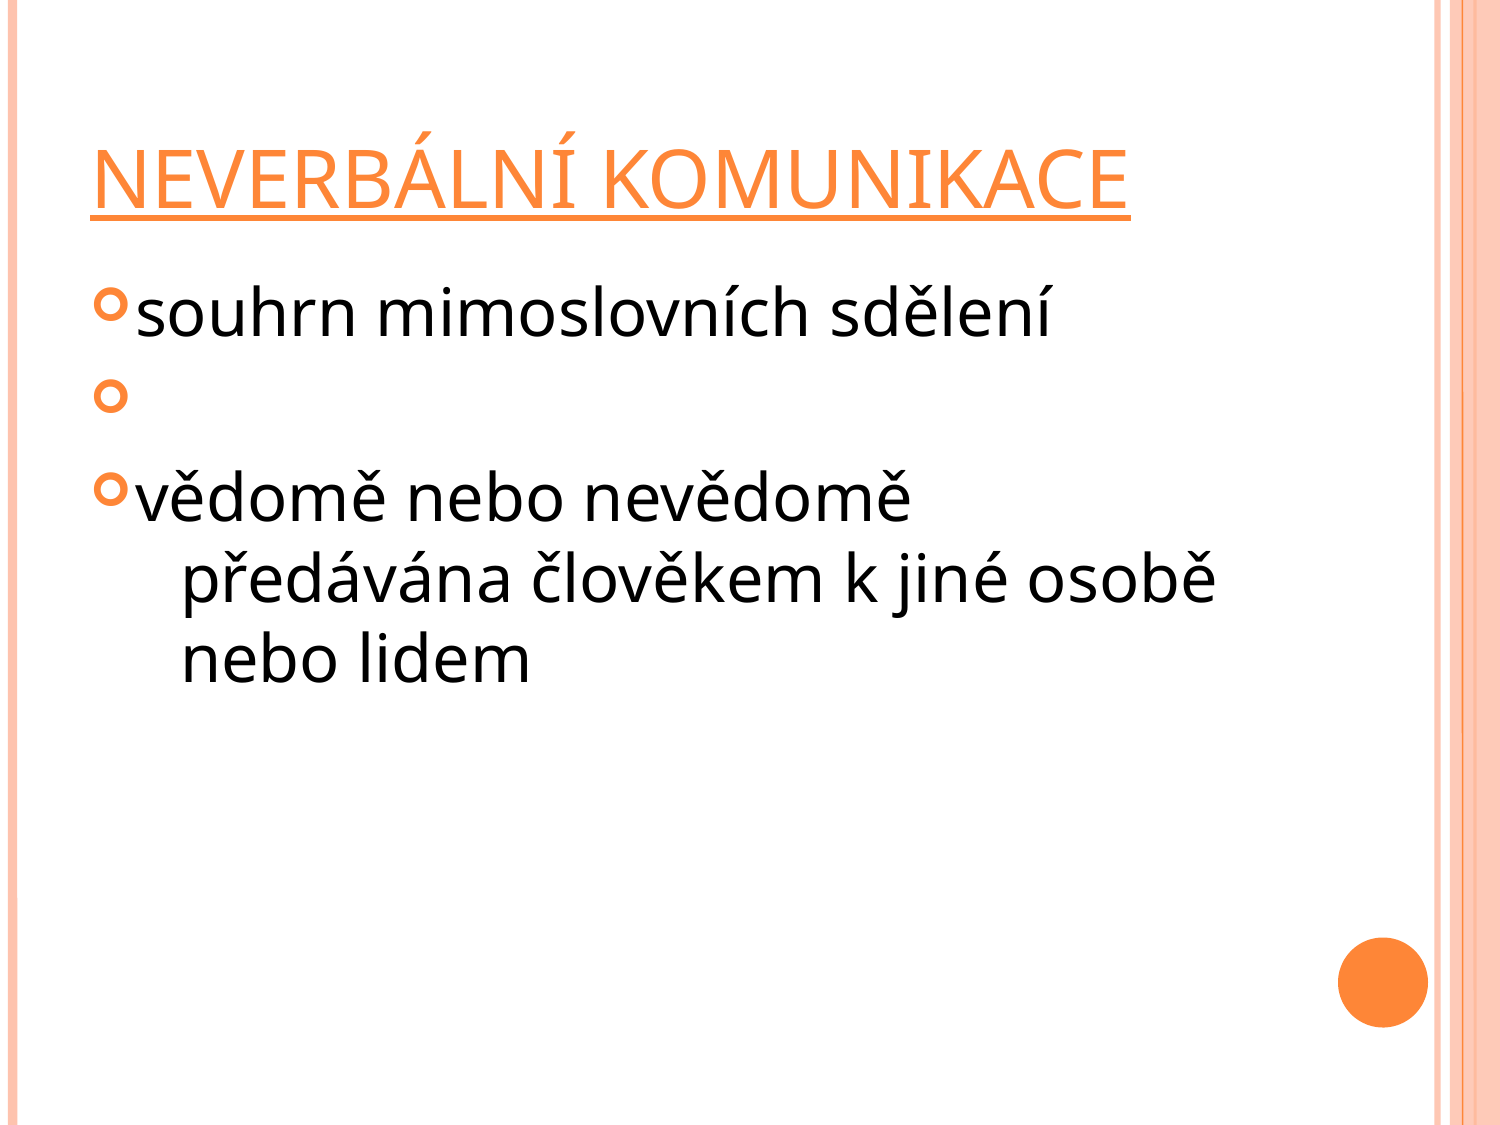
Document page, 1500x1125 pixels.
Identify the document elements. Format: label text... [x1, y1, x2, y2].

list souhrn mimoslovních sdělení vědomě nebo nevědomě předávána člověkem k jiné osobě nebo lidem [75, 262, 1300, 1062]
title Neverbální komunikace [75, 45, 1300, 233]
